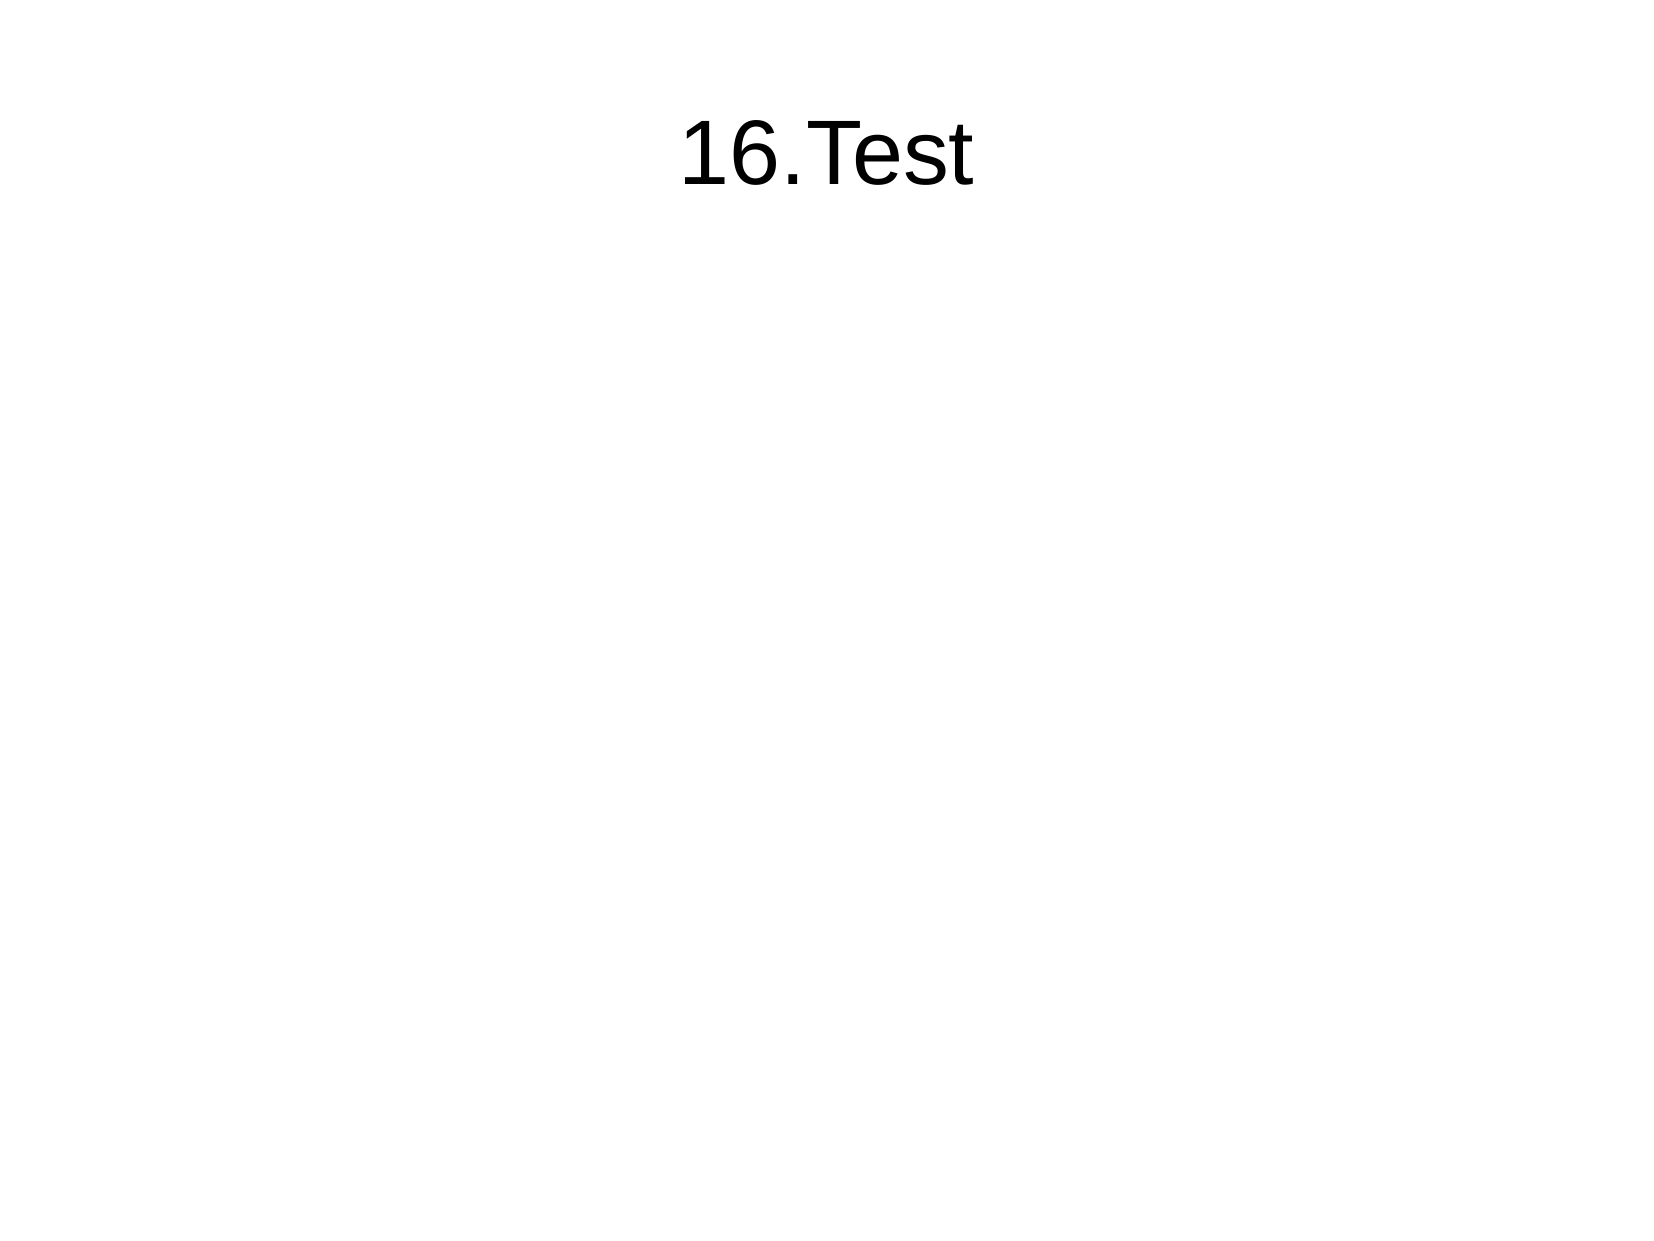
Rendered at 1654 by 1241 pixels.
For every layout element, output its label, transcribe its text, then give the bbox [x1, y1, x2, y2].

title 16.Test [82, 49, 1571, 257]
